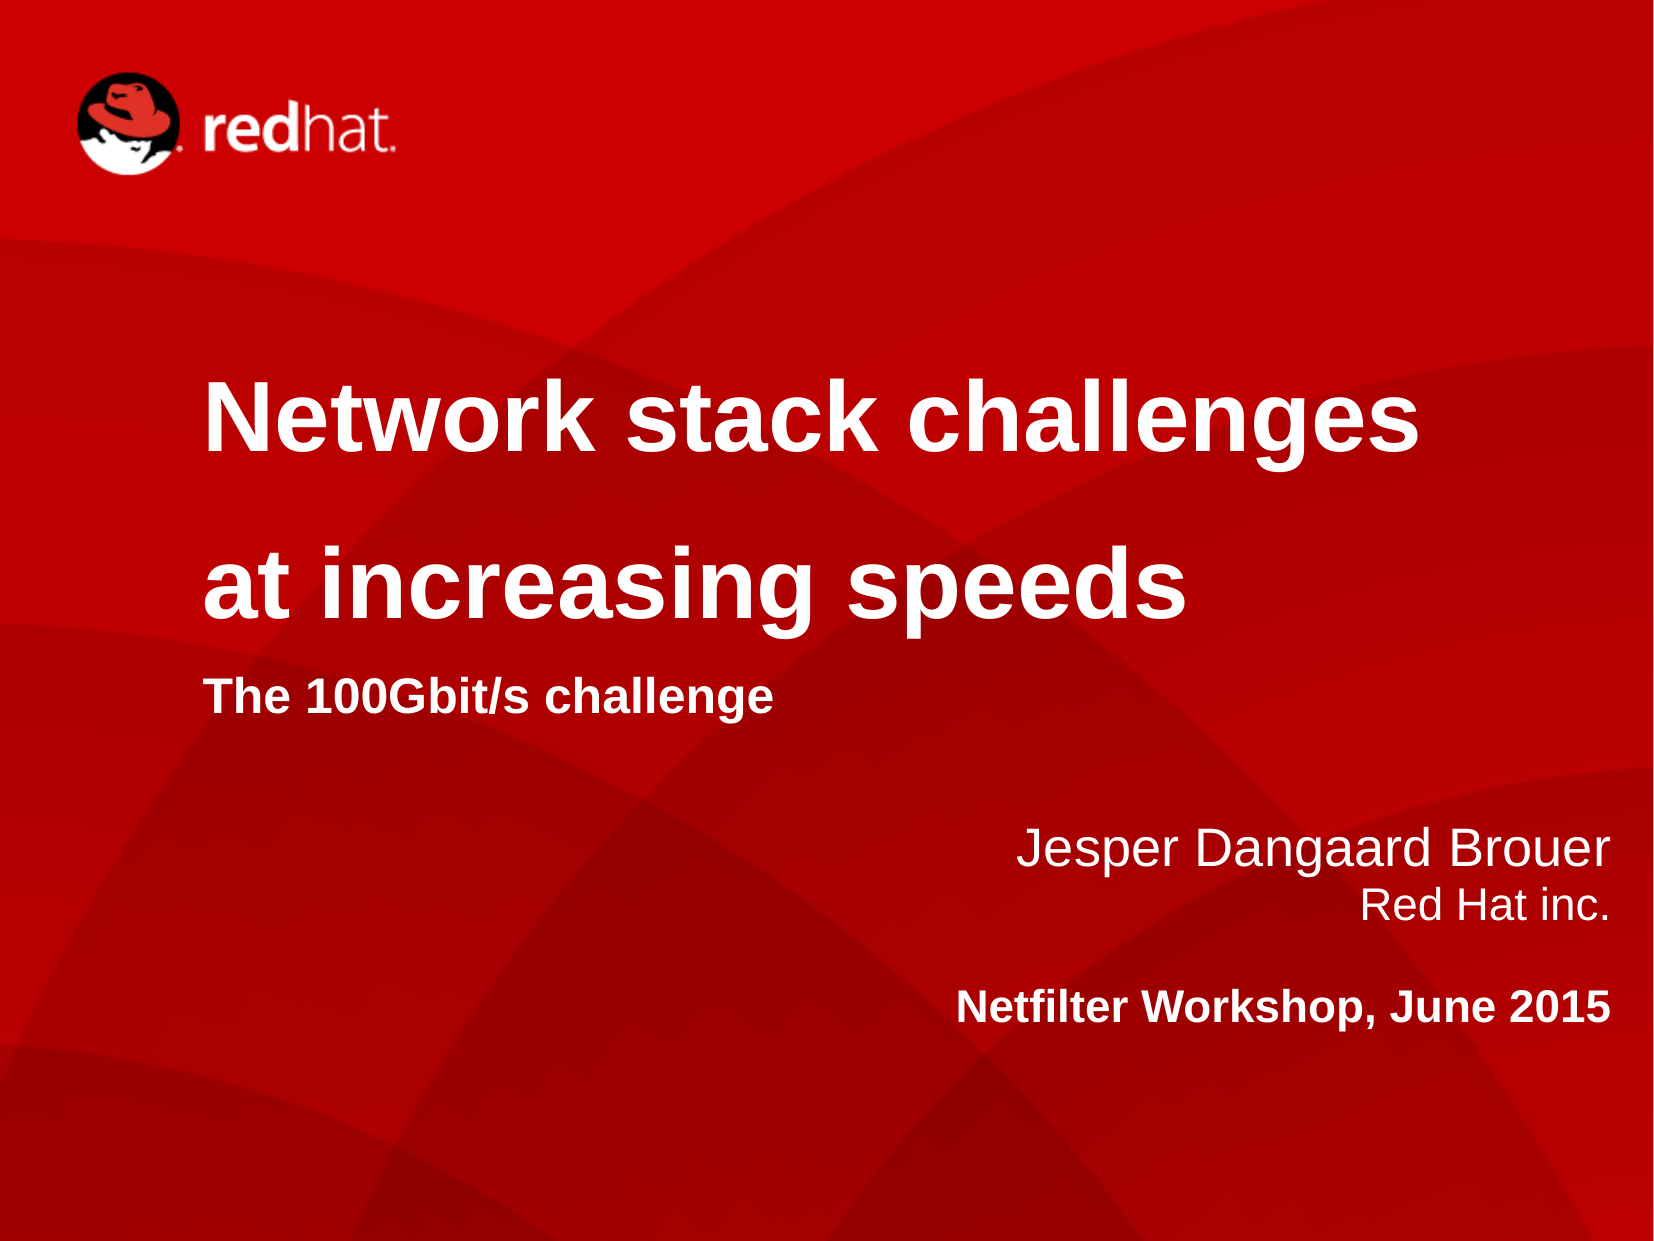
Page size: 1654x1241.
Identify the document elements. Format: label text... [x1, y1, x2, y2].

text_box Jesper Dangaard Brouer Red Hat inc. Netfilter Workshop, June 2015 [150, 750, 1627, 1040]
text_box Network stack challenges at increasing speeds The 100Gbit/s challenge [187, 297, 1463, 676]
picture [0, 0, 1654, 1241]
